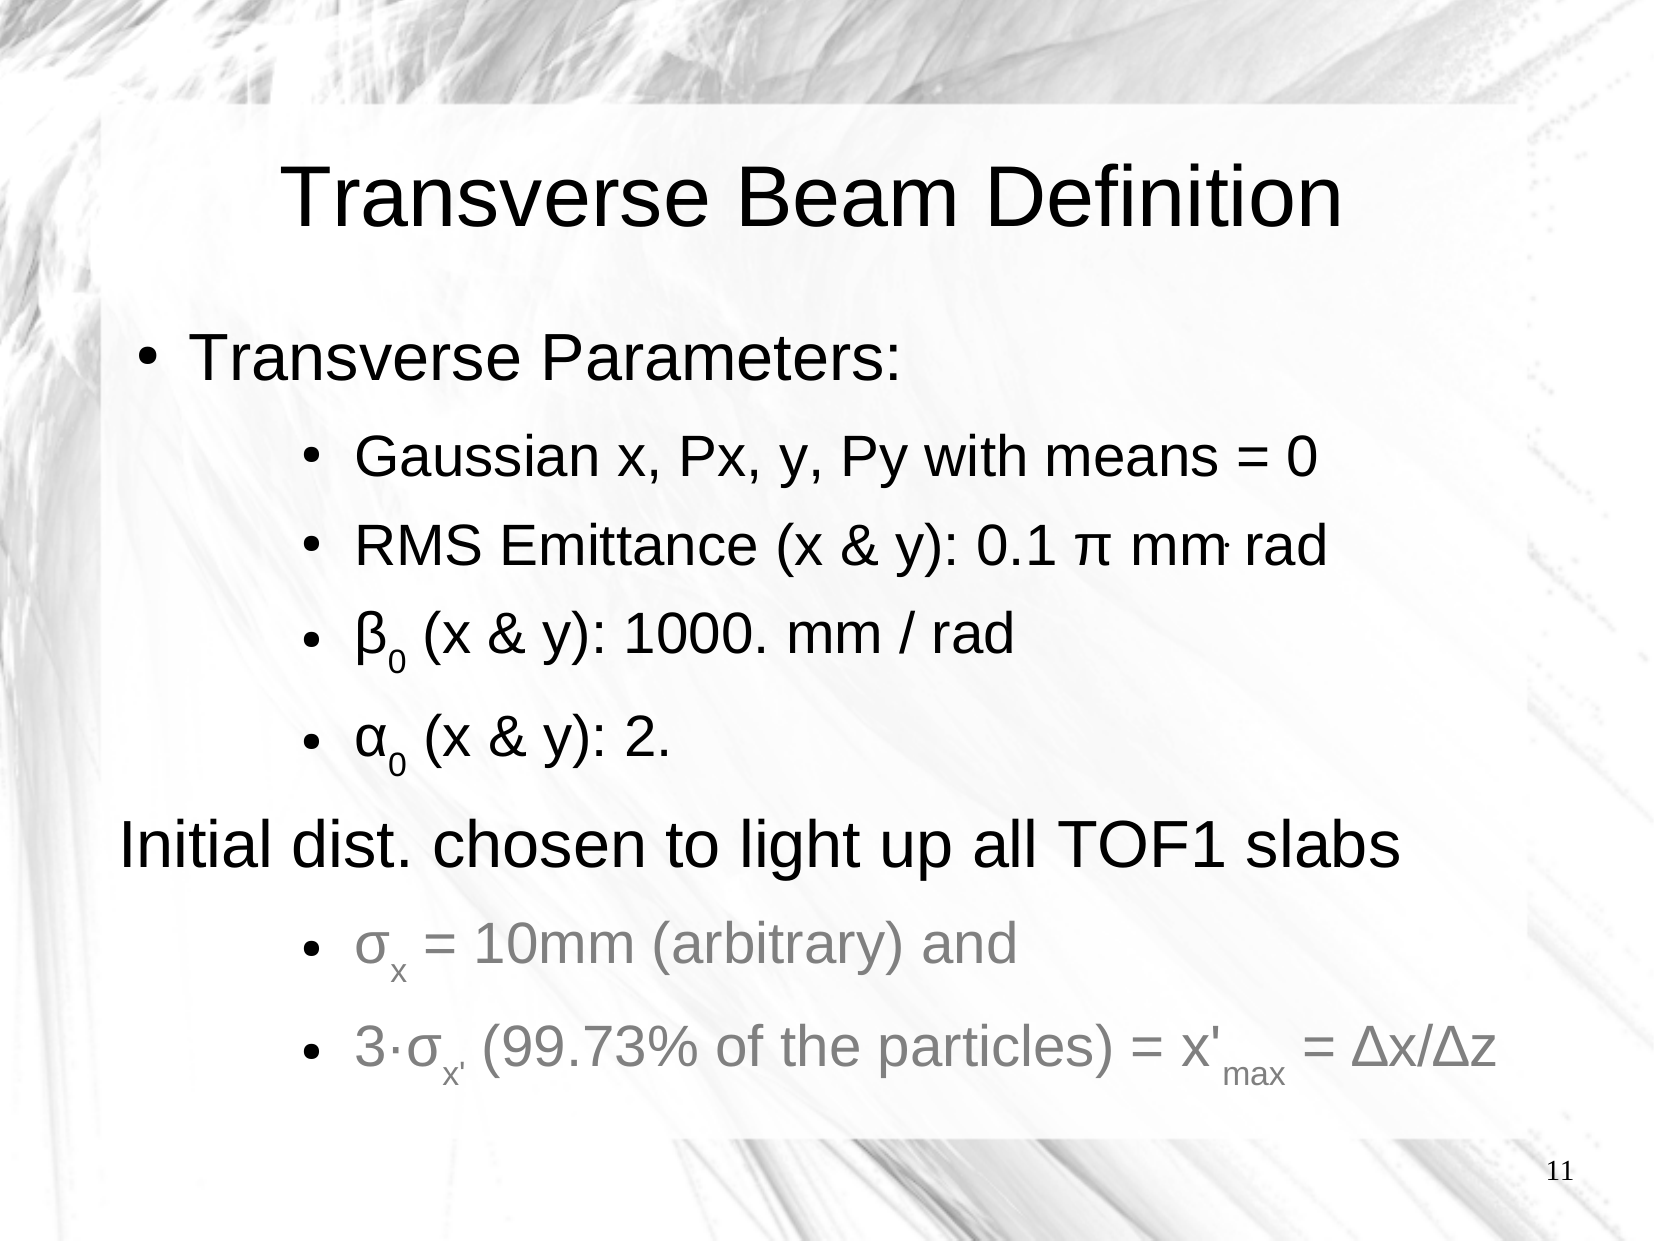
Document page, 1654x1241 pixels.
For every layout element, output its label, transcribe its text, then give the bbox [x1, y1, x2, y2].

list Transverse Parameters: Gaussian x, Px, y, Py with means = 0 RMS Emittance (x & y): 0.1 π mmּ rad β0 (x & y): 1000. mm / rad α0 (x & y): 2. Initial dist. chosen to light up all TOF1 slabs σx = 10mm (arbitrary) and 3·σx' (99.73% of the particles) = x'max = ∆x/∆z [118, 319, 1571, 1139]
picture [0, 0, 1654, 1241]
title Transverse Beam Definition [118, 112, 1506, 281]
